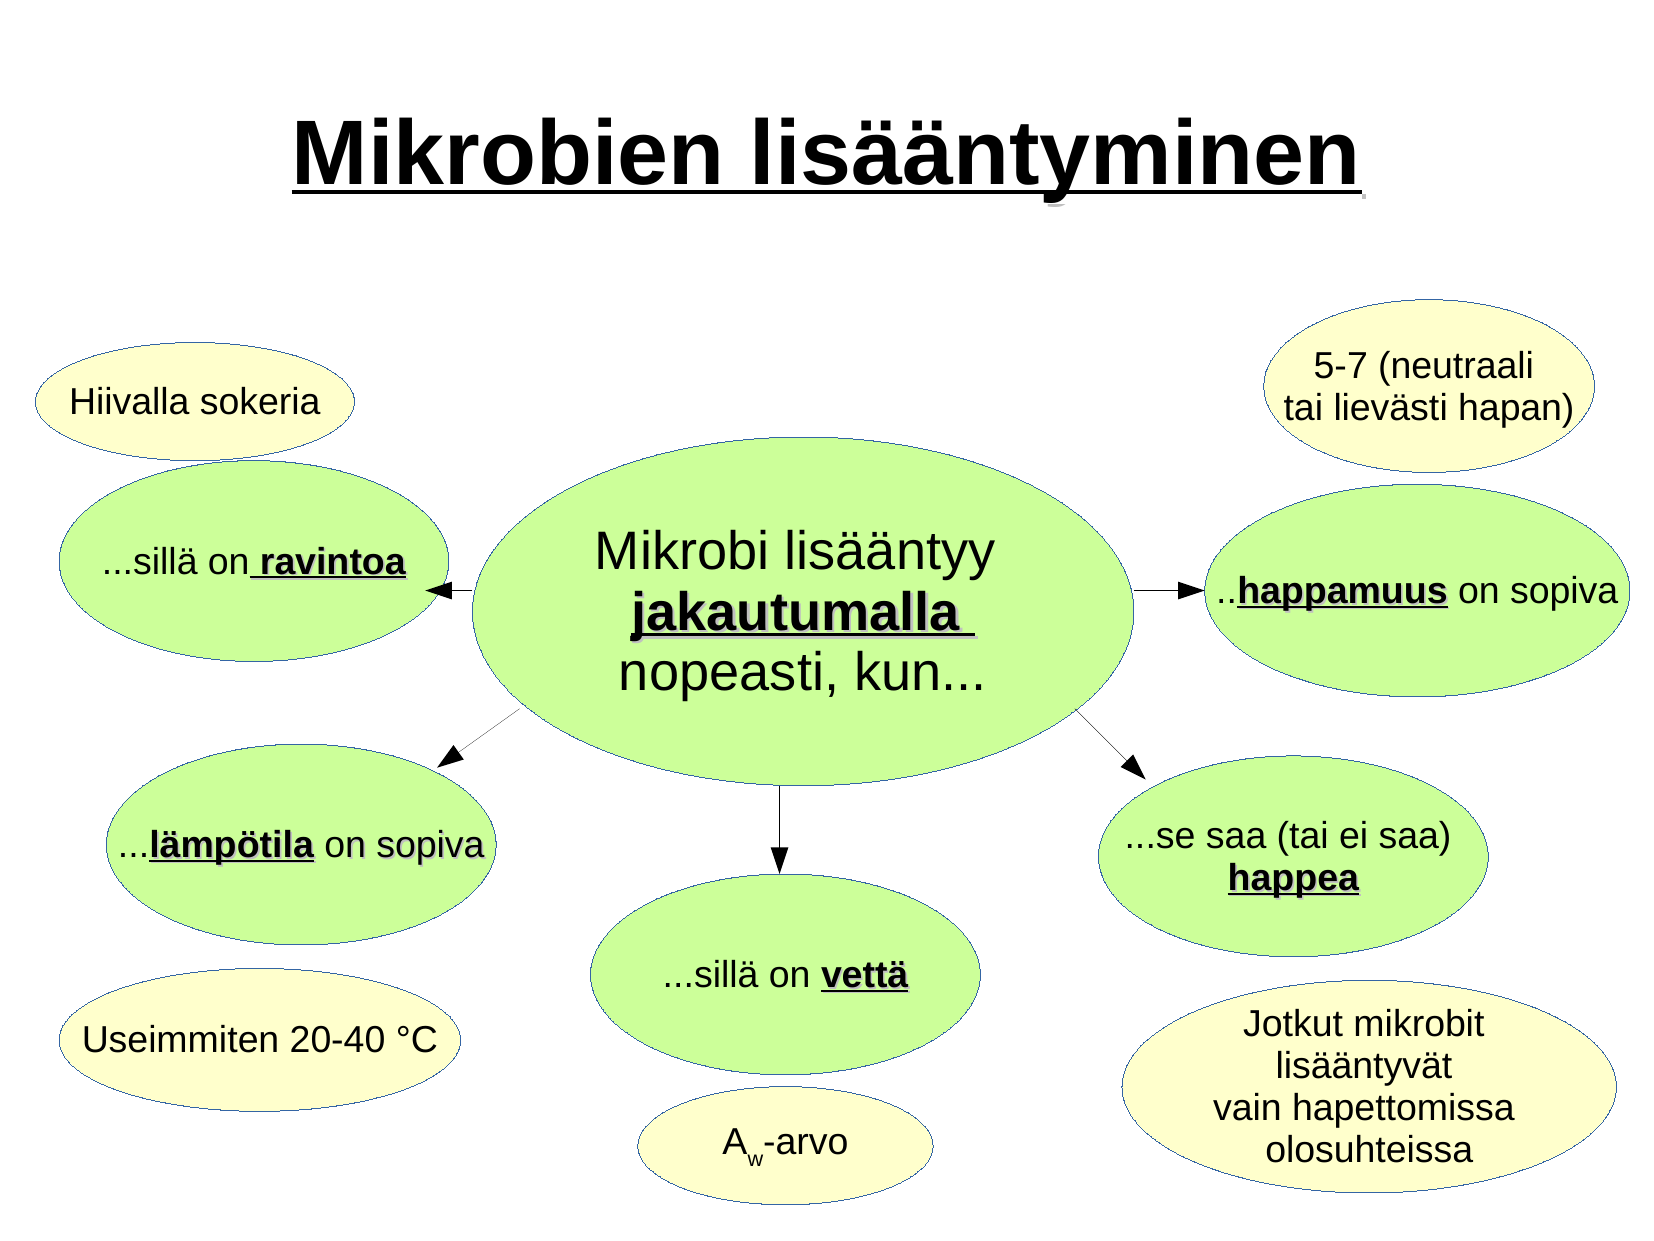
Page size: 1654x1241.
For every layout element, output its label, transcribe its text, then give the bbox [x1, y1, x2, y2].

text_box Jotkut mikrobit lisääntyvät vain hapettomissa olosuhteissa [1121, 980, 1617, 1193]
text_box Useimmiten 20-40 °C [59, 968, 461, 1112]
text_box ...lämpötila on sopiva [106, 744, 497, 945]
text_box Mikrobi lisääntyy jakautumalla nopeasti, kun... [472, 437, 1134, 786]
text_box ..happamuus on sopiva [1204, 484, 1630, 697]
text_box Aw-arvo [637, 1086, 934, 1205]
text_box 5-7 (neutraali tai lievästi hapan) [1263, 299, 1595, 473]
text_box ...se saa (tai ei saa) happea [1098, 755, 1489, 957]
title Mikrobien lisääntyminen [82, 49, 1571, 257]
text_box Hiivalla sokeria [35, 342, 355, 461]
text_box ...sillä on ravintoa [59, 460, 449, 662]
text_box ...sillä on vettä [590, 874, 981, 1075]
